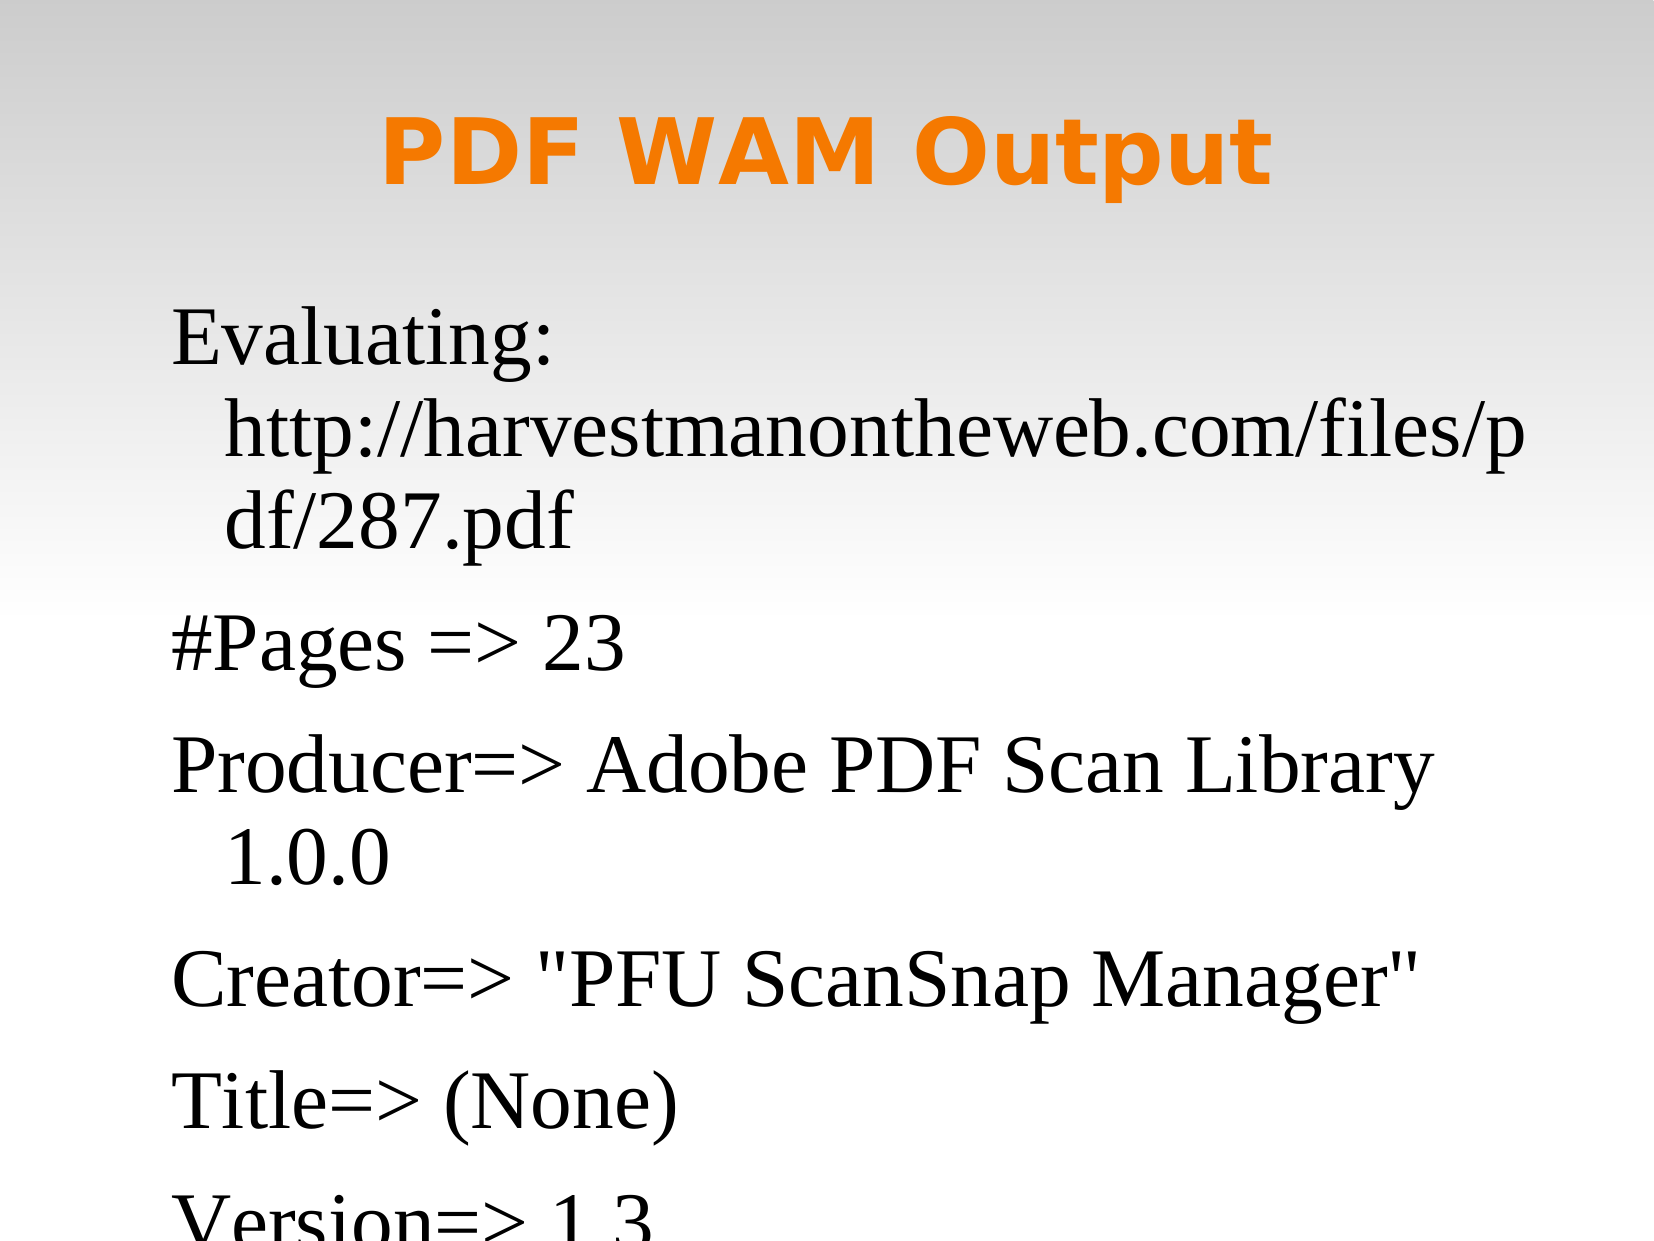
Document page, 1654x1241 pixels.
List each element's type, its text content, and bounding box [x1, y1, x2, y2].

list Evaluating: http://harvestmanontheweb.com/files/pdf/287.pdf #Pages => 23 Producer=> Adobe PDF Scan Library 1.0.0 Creator=> "PFU ScanSnap Manager" Title=> (None) Version=> 1.3 Has structure tree=> False Has forms=> False Has bookmarks=> False Scan check: found scan producer! Warning: document has no headers! Processed in 0.05 seconds {'EIAO.A.15.3.1.4.PDF.1.1': {(0, 1): 1}, 'EIAO.A.15.1.1.4.PDF.1.1': {(0, 1): 0}, 'EIAO.A.0.0.0.4.PDF.5.1': {(0, 1): 0}, 'EIAO.A.0.0.0.4.PDF.8.1': {(0, 1): 0}, 'EIAO.A.10.3.1.4.PDF.1.1': {(0, 1): 0}, 'EIAO.A.10.4.1.4.PDF.1.1': {(0, 1): 0}, 'EIAO.A.0.0.0.4.PDF.9.1': {(0, 1): 0}, 'EIAO.A.10.3.2.4.PDF.1.1': {(0, 1): 0}, 'EIAO.A.0.0.0.4.PDF.1.1': {(0, 1): '1.3'}, 'EIAO.A.0.0.0.4.PDF.2.1': {(0, 1): u'"PFU ScanSnap Manager"'}, 'EIAO.A.0.0.0.4.PDF.7.1': {(0, 1): 0}, 'EIAO.A.0.0.0.4.PDF.6.1': {(0, 1): 0}, 'EIAO.A.10.13.3.4.PDF.1.1': {(0, 1): 0}, 'EIAO.A.10.10.3.4.PDF.1.1': {(0, 1): 1}, 'EIAO.A.10.3.5.4.PDF.1.1': {(0, 1): 1}, 'EIAO.A.10.8.1.4.PDF.1.1': {(0, 1): 1}, 'EIAO.A.0.0.0.4.PDF.3.1': {(0, 1): u'Adobe PDF Scan Library 1.0.0'}, 'EIAO.A.15.2.1.4.PDF.1.1': {(0, 1): 1}} [82, 290, 1571, 1109]
title PDF WAM Output [82, 49, 1571, 257]
